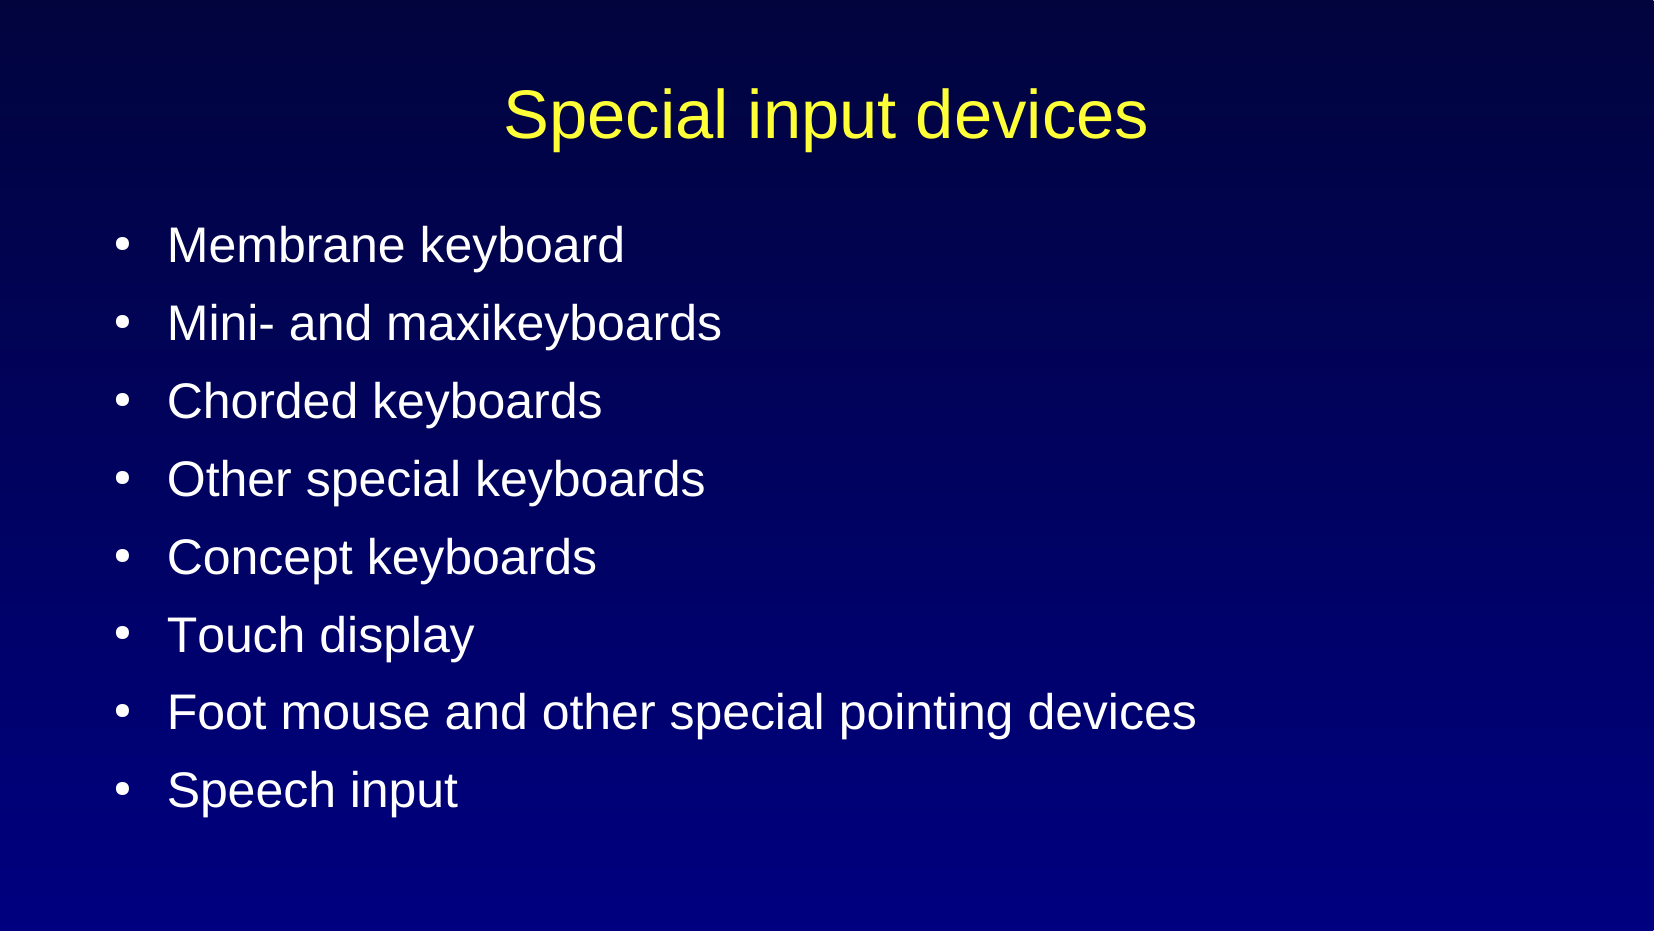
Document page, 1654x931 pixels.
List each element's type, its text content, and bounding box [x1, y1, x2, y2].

list Membrane keyboard Mini- and maxikeyboards Chorded keyboards Other special keyboards Concept keyboards Touch display Foot mouse and other special pointing devices Speech input [82, 217, 1571, 819]
title Special input devices [82, 37, 1571, 193]
